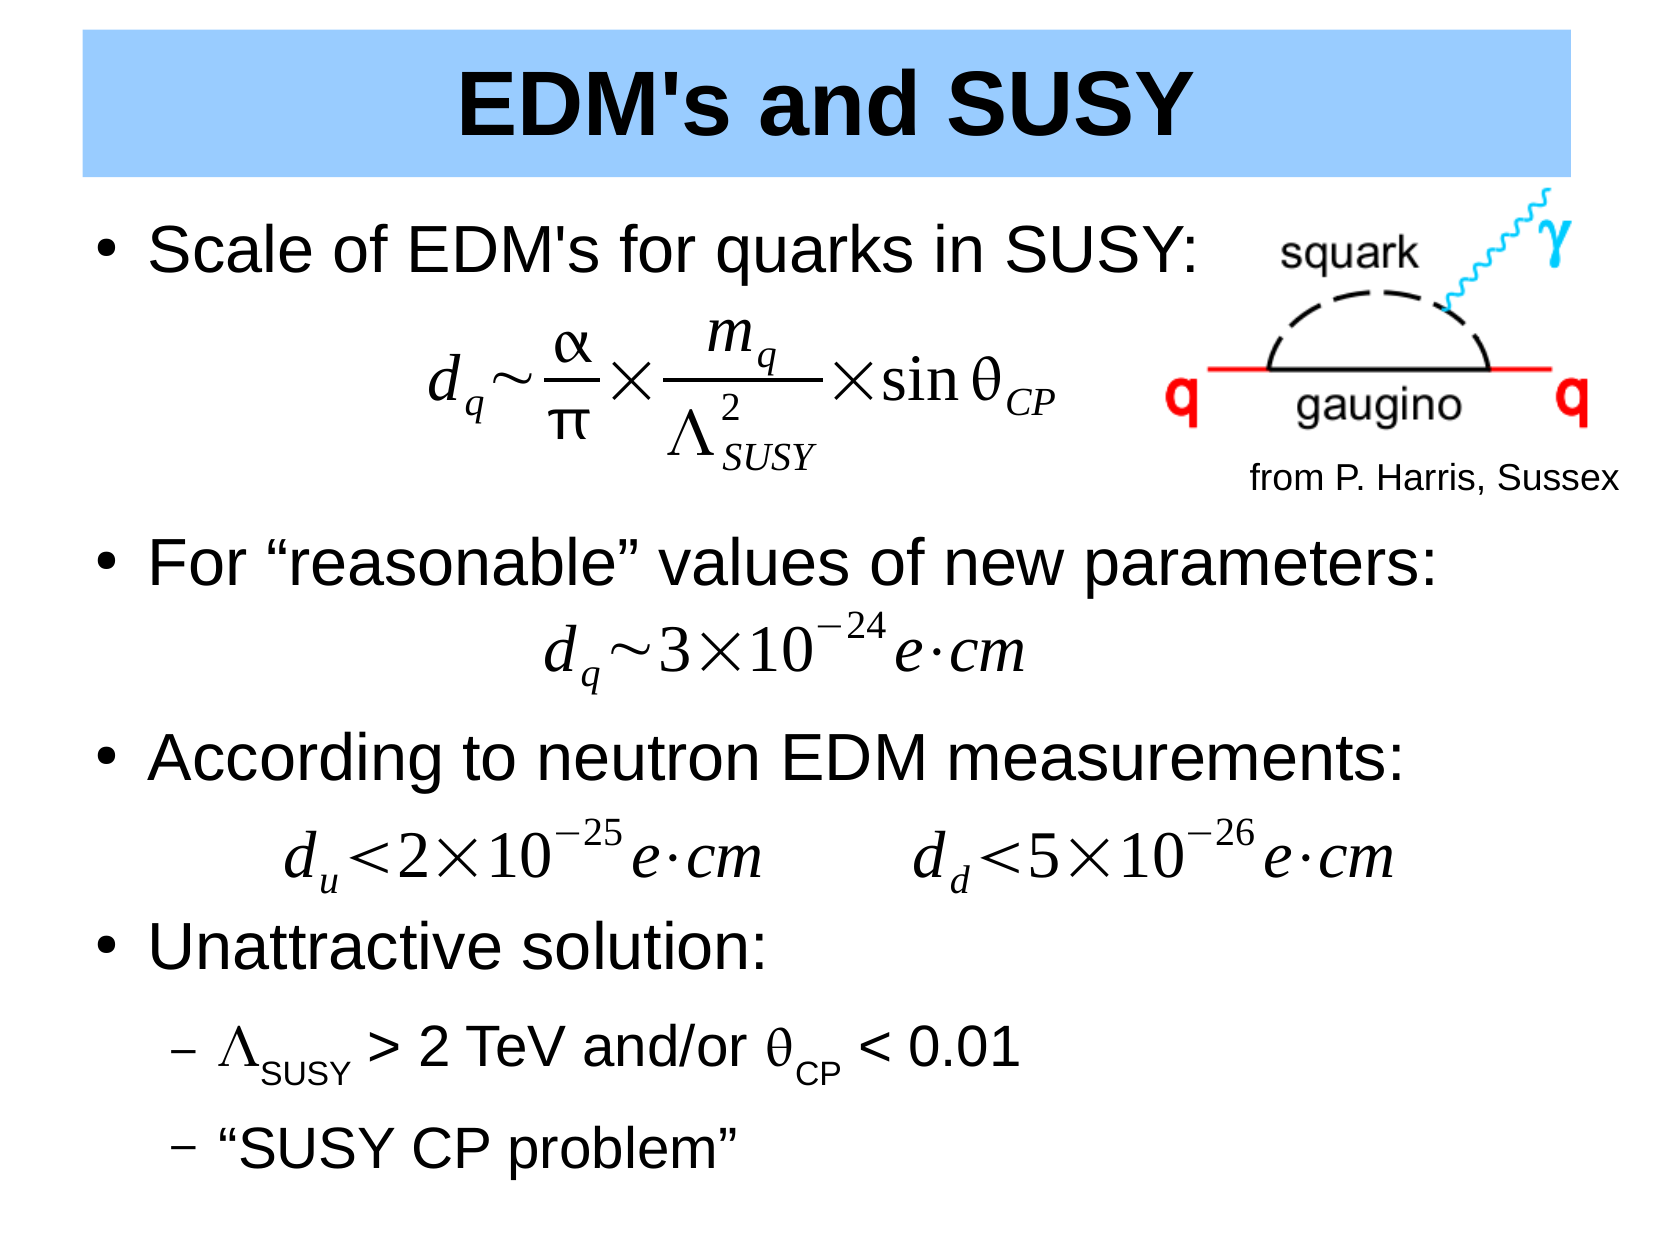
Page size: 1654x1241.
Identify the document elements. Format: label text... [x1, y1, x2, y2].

chart [275, 809, 1403, 903]
list According to neutron EDM measurements: [76, 720, 1536, 804]
chart [419, 292, 1062, 479]
chart [535, 609, 1034, 696]
list Scale of EDM's for quarks in SUSY: [76, 212, 1241, 296]
list For “reasonable” values of new parameters: [76, 525, 1536, 609]
title EDM's and SUSY [82, 29, 1571, 178]
picture [1133, 185, 1608, 438]
text_box from P. Harris, Sussex [1234, 448, 1634, 511]
list Unattractive solution: SUSY > 2 TeV and/or CP < 0.01 “SUSY CP problem” [76, 909, 1536, 1203]
